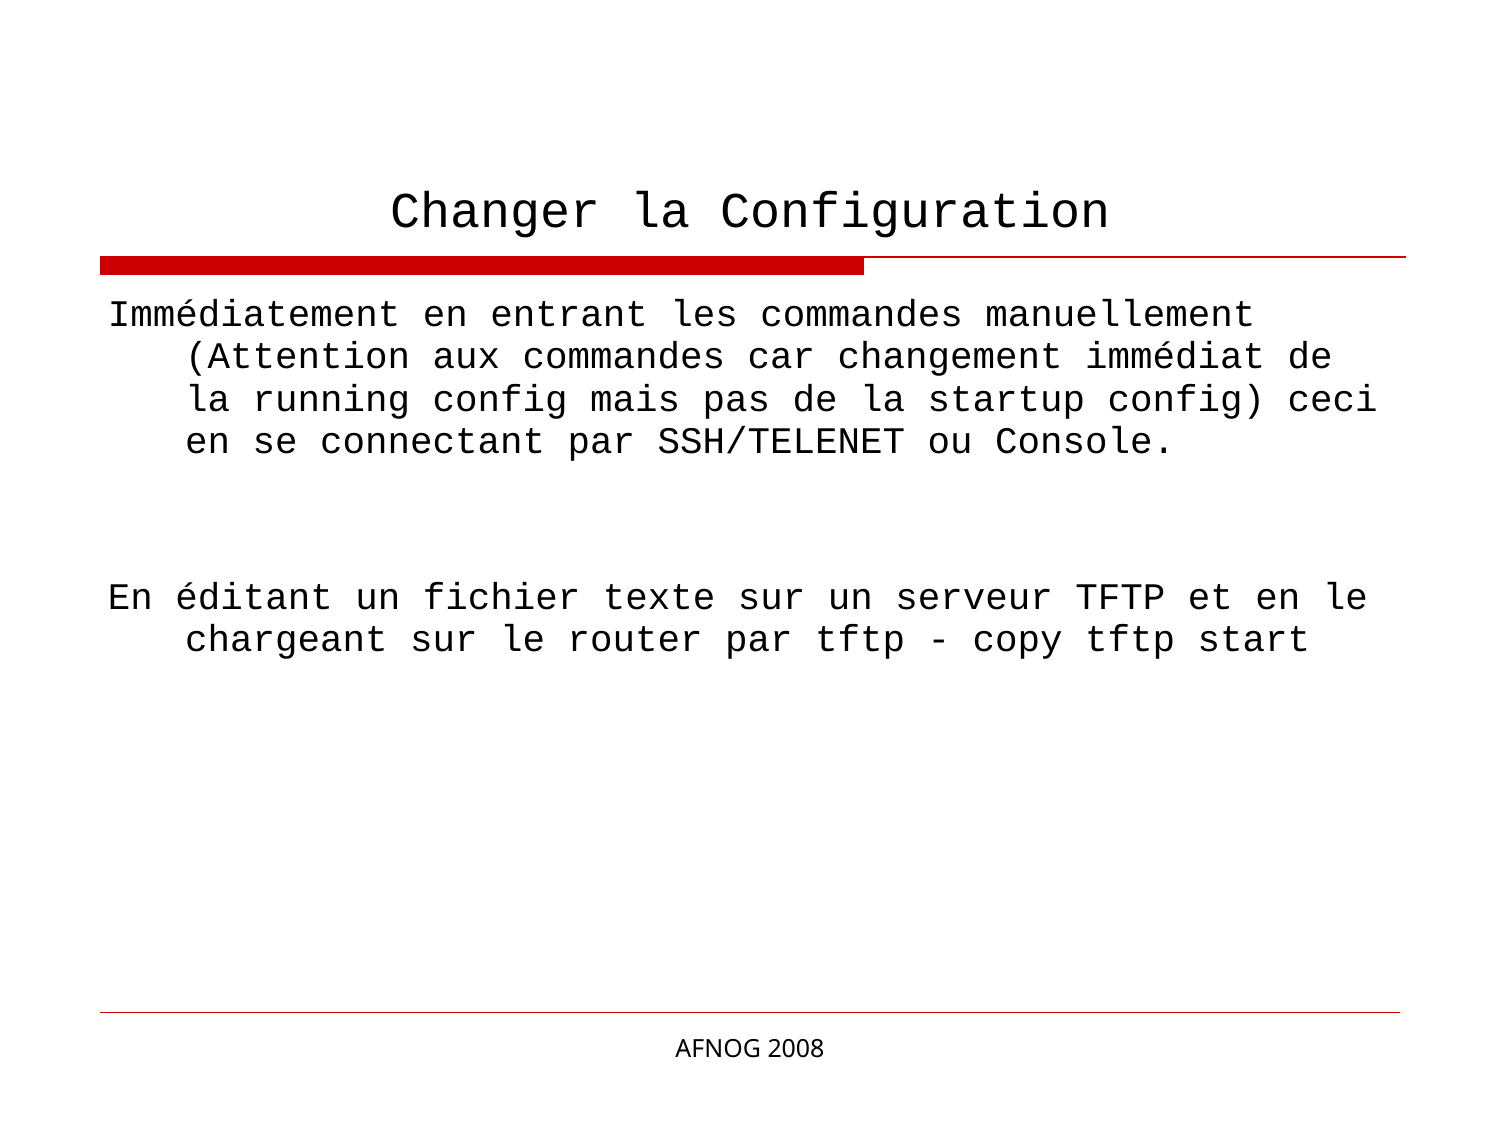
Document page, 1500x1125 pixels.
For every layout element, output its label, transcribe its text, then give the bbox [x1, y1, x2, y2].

text_box AFNOG 2008 [512, 1024, 988, 1103]
title Changer la Configuration [94, 49, 1407, 250]
list Immédiatement en entrant les commandes manuellement (Attention aux commandes car changement immédiat de la running config mais pas de la startup config) ceci en se connectant par SSH/TELENET ou Console. En éditant un fichier texte sur un serveur TFTP et en le chargeant sur le router par tftp - copy tftp start [92, 287, 1406, 988]
